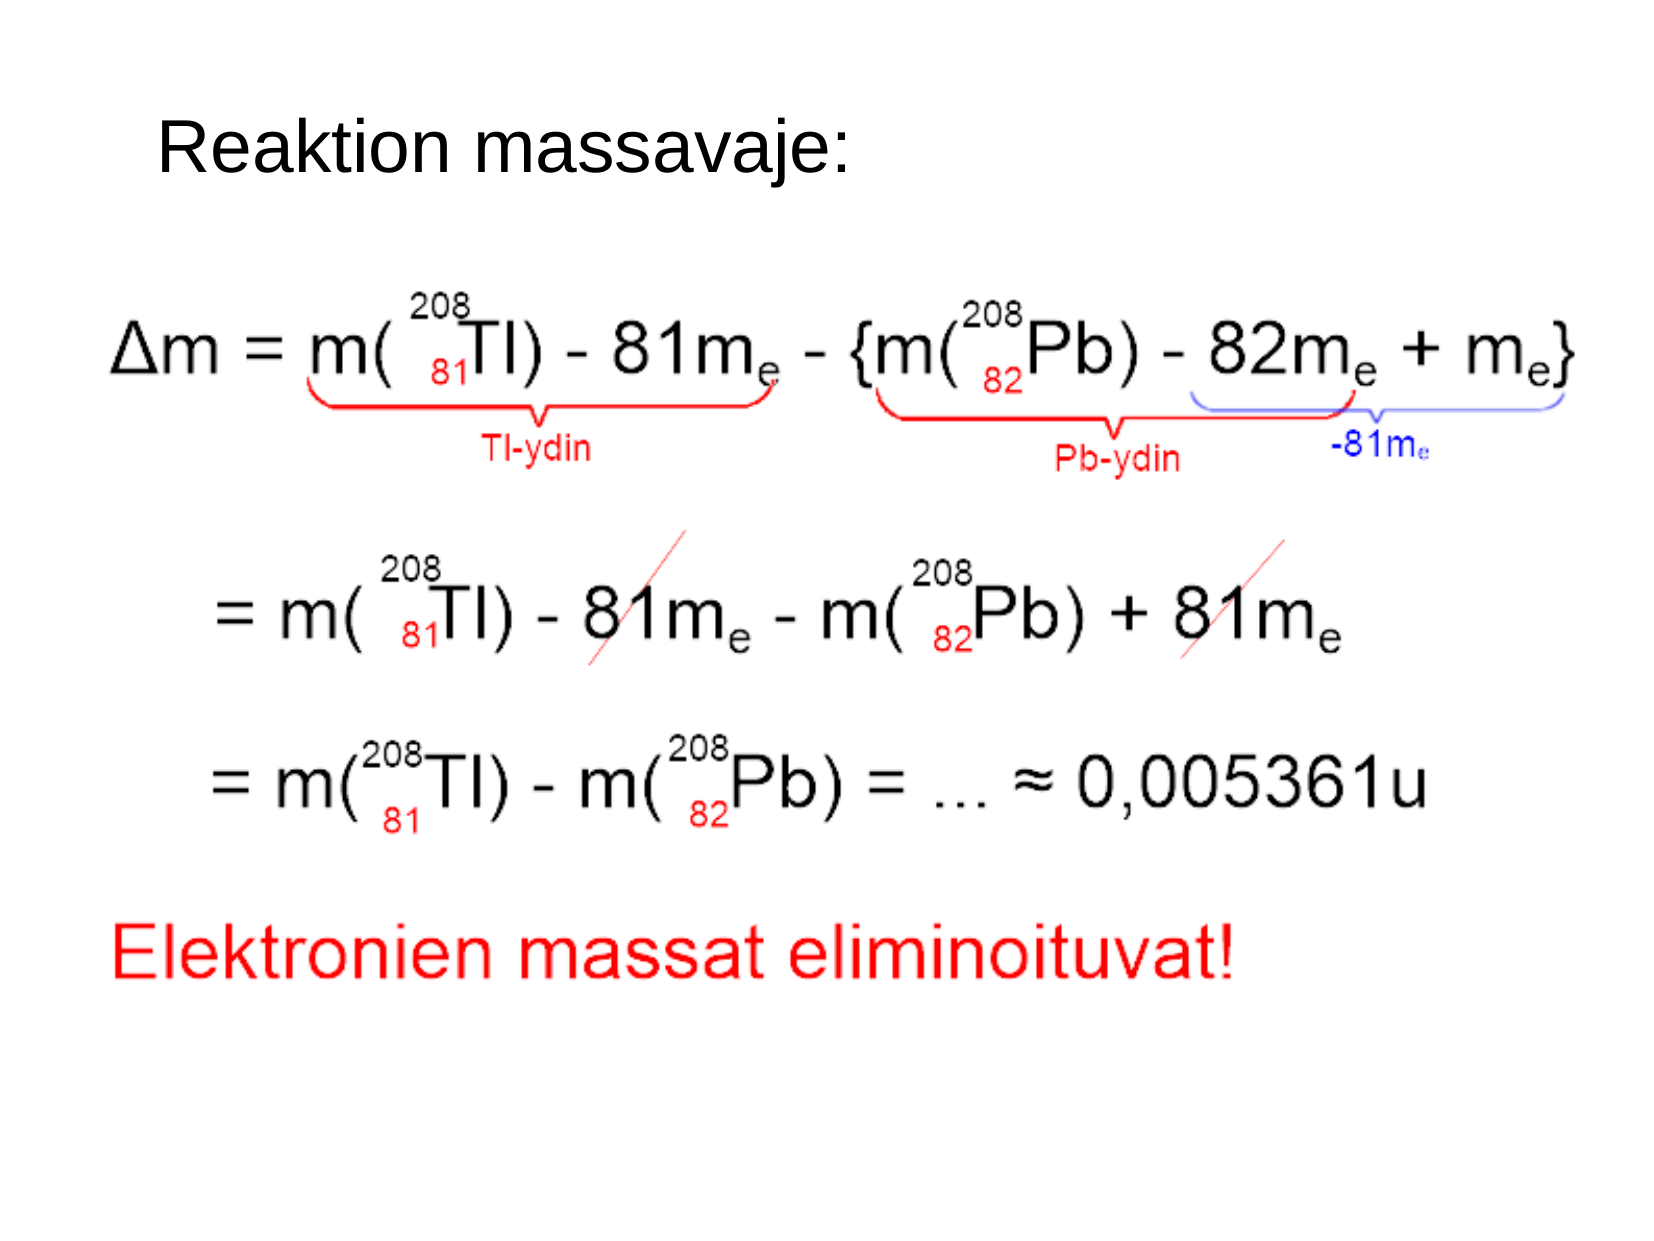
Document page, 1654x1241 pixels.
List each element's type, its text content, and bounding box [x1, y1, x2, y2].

picture [47, 188, 1654, 1060]
text_box Reaktion massavaje: [141, 96, 1217, 188]
